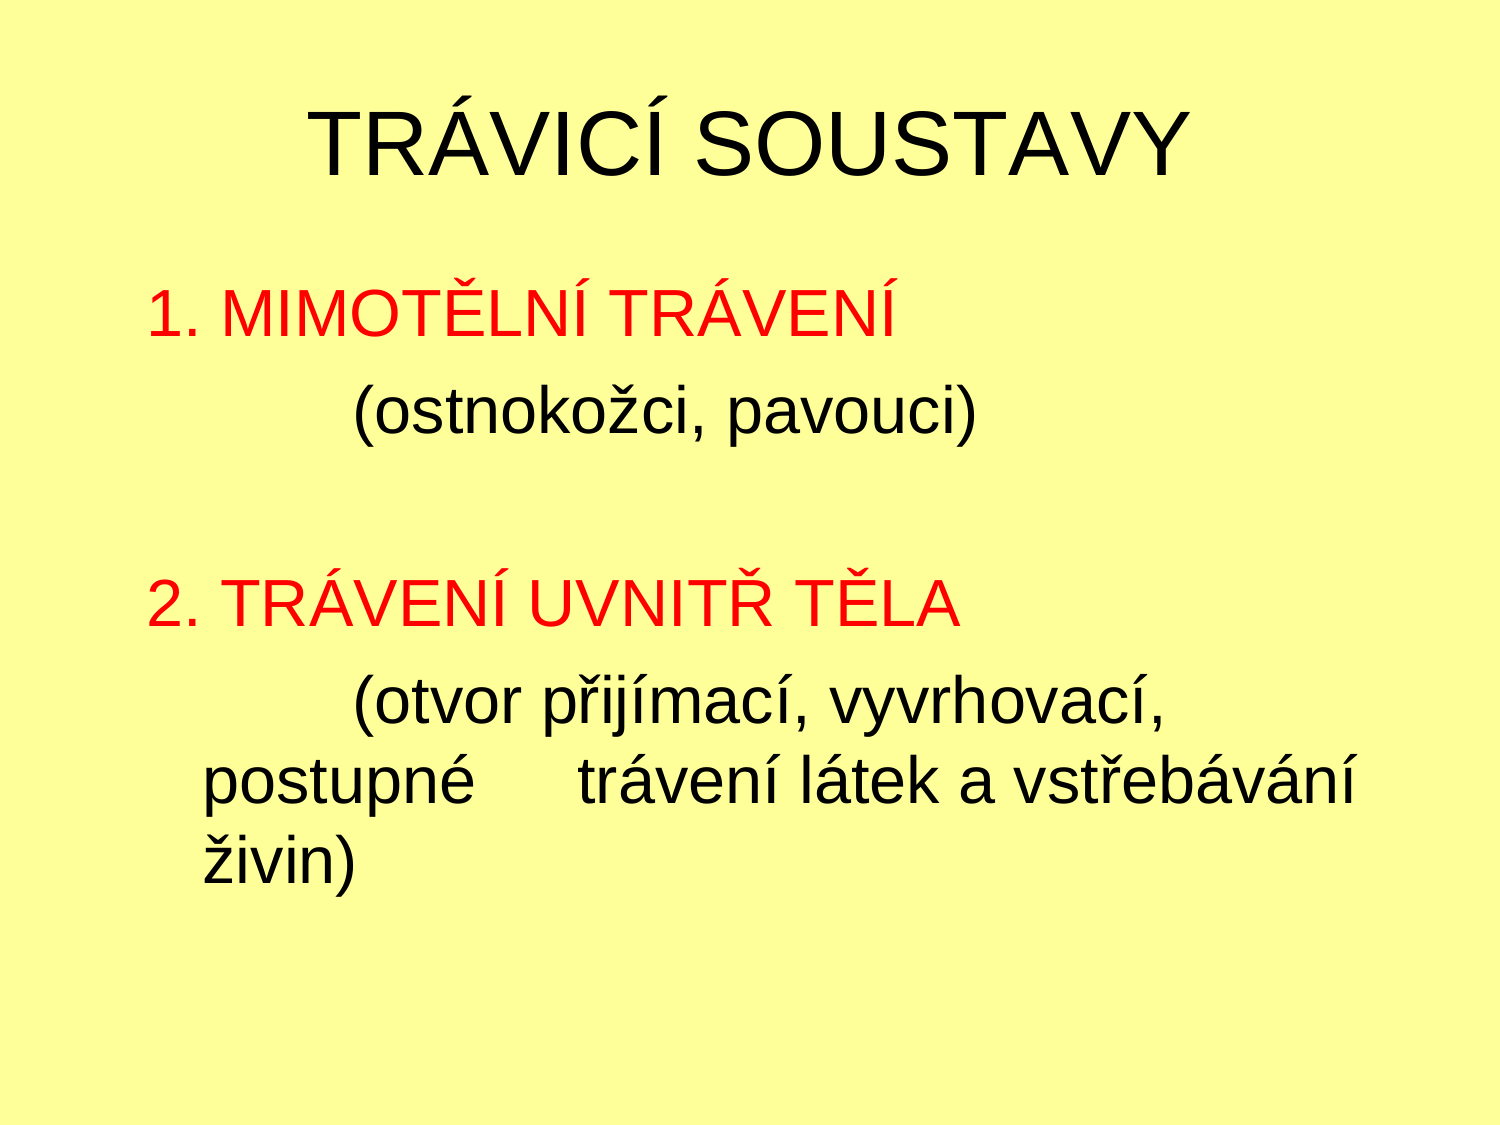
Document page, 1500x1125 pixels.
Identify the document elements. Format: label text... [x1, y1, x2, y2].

title TRÁVICÍ SOUSTAVY [75, 45, 1426, 233]
list 1. MIMOTĚLNÍ TRÁVENÍ (ostnokožci, pavouci) 2. TRÁVENÍ UVNITŘ TĚLA (otvor přijímací, vyvrhovací, postupné trávení látek a vstřebávání živin) [75, 262, 1426, 1005]
